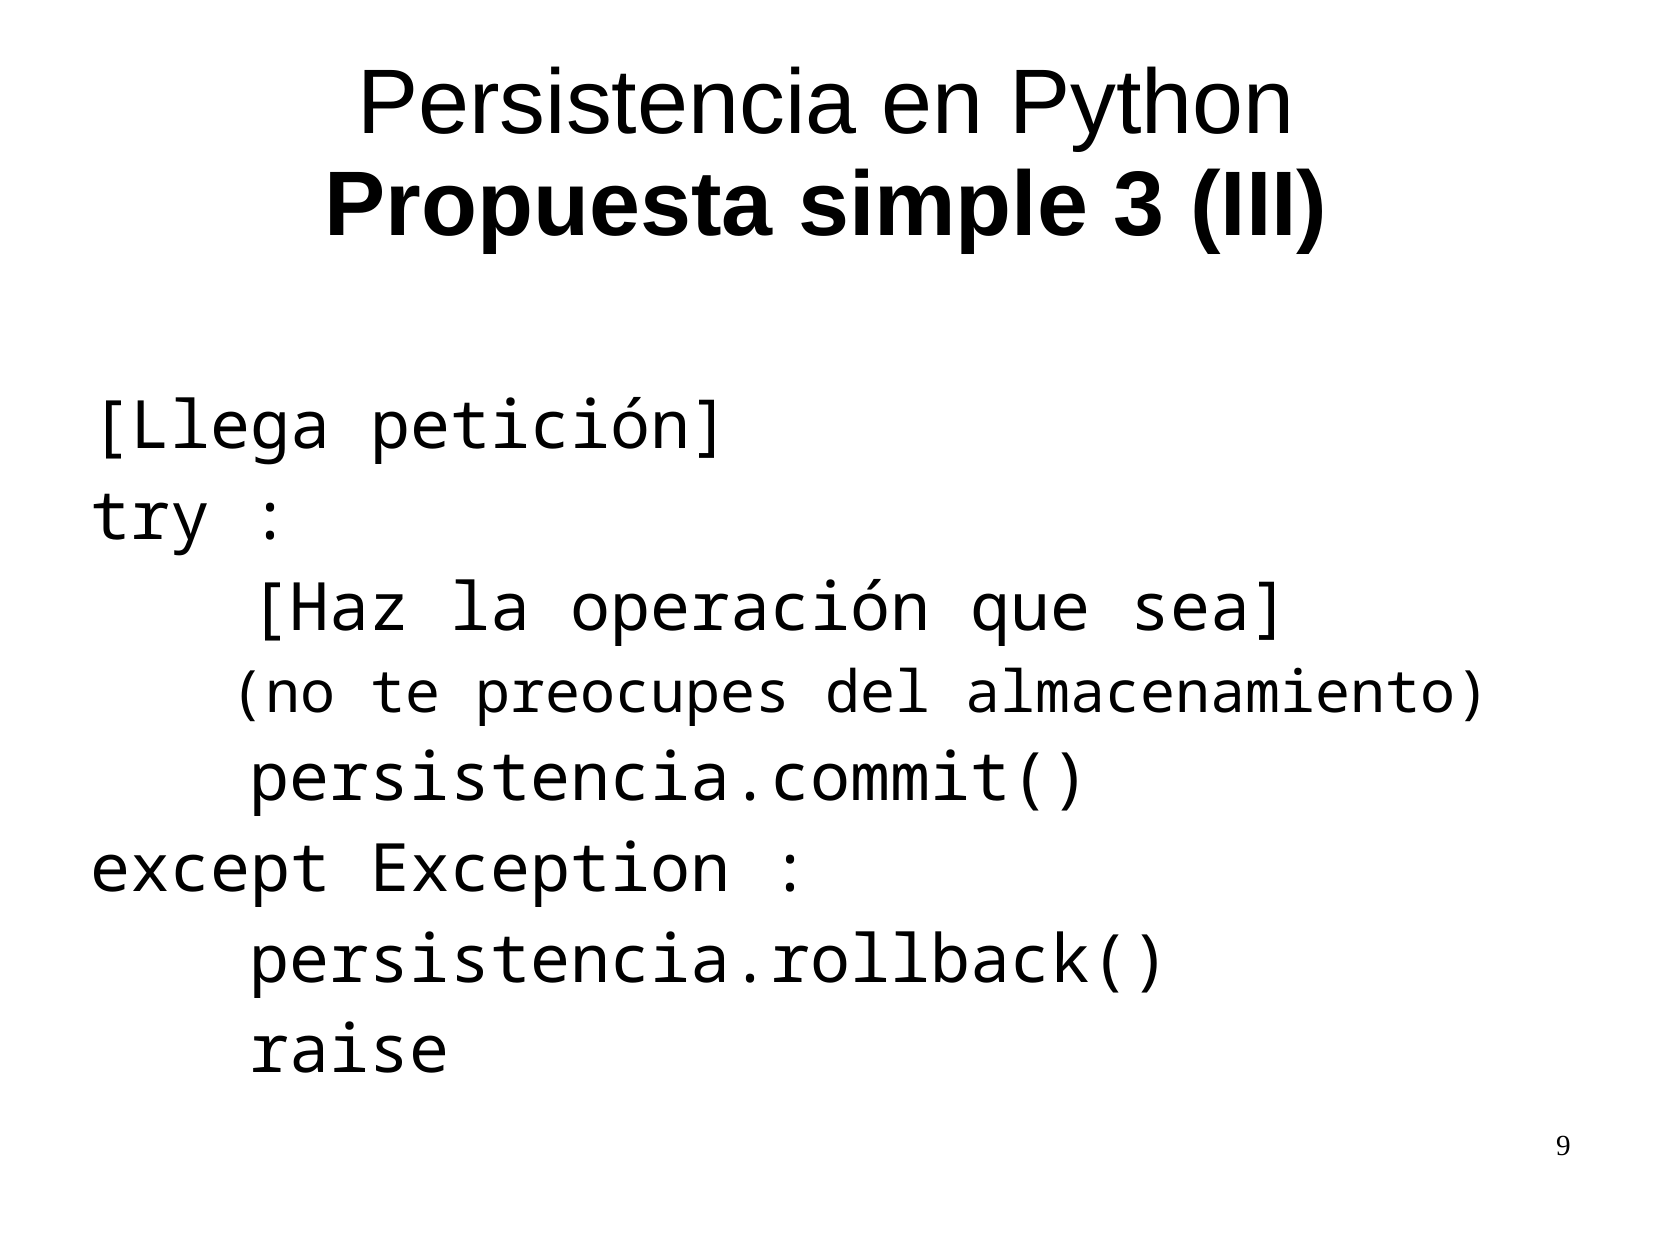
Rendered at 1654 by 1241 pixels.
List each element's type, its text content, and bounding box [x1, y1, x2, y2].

text_box [82, 49, 1571, 1010]
subtitle [Llega petición] try : [Haz la operación que sea] (no te preocupes del almacenamiento) persistencia.commit() except Exception : persistencia.rollback() raise [90, 255, 1579, 1216]
